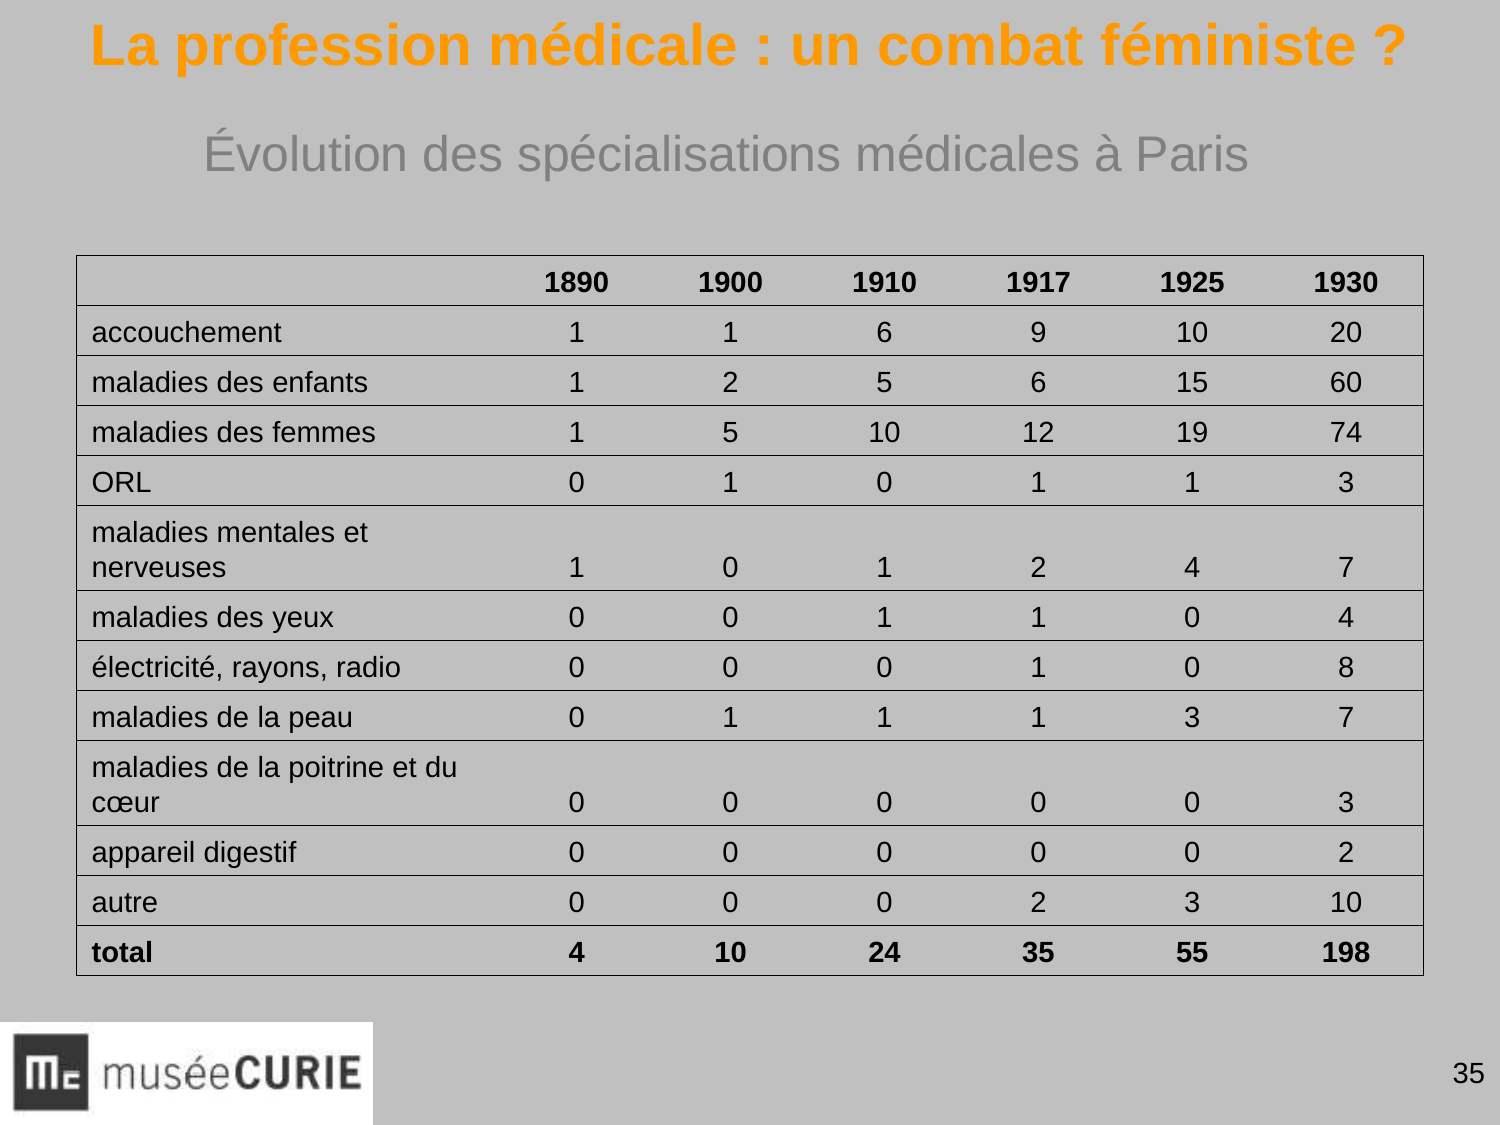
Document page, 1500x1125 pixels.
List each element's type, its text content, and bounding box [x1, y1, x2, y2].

table_cell 0 [808, 826, 961, 875]
table_header 1890 [500, 256, 654, 305]
table_cell accouchement [77, 306, 500, 355]
table_cell 10 [808, 406, 961, 455]
table_cell 0 [500, 741, 654, 825]
table_header 1930 [1269, 256, 1423, 305]
table_cell 0 [654, 741, 808, 825]
table_cell 9 [961, 306, 1115, 355]
table_cell 10 [654, 926, 808, 975]
table_cell 0 [961, 741, 1115, 825]
table_cell 7 [1269, 506, 1423, 590]
table_cell 1 [1115, 456, 1269, 505]
text_box Évolution des spécialisations médicales à Paris [188, 113, 1353, 189]
table_cell maladies des yeux [77, 591, 500, 640]
table_cell 20 [1269, 306, 1423, 355]
text_box La profession médicale : un combat féministe ? [41, 12, 1459, 84]
table_cell appareil digestif [77, 826, 500, 875]
table_cell électricité, rayons, radio [77, 641, 500, 690]
table_cell autre [77, 876, 500, 925]
table_header 1910 [808, 256, 961, 305]
table_cell 1 [500, 506, 654, 590]
table_cell 2 [654, 356, 808, 405]
table_cell 0 [1115, 591, 1269, 640]
table_header 1925 [1115, 256, 1269, 305]
table_cell 0 [654, 876, 808, 925]
table_cell 1 [808, 506, 961, 590]
table_cell 1 [808, 591, 961, 640]
table_header 1917 [961, 256, 1115, 305]
table_cell 0 [1115, 826, 1269, 875]
table_cell 7 [1269, 691, 1423, 740]
table_cell 15 [1115, 356, 1269, 405]
picture [0, 1022, 373, 1125]
table_cell 55 [1115, 926, 1269, 975]
table_cell maladies mentales et nerveuses [77, 506, 500, 590]
table_cell 0 [500, 641, 654, 690]
table_cell 0 [654, 506, 808, 590]
table_cell 0 [808, 641, 961, 690]
table_cell 1 [654, 691, 808, 740]
table_cell 1 [654, 456, 808, 505]
table_cell 1 [961, 691, 1115, 740]
table_cell 60 [1269, 356, 1423, 405]
table_cell 2 [961, 506, 1115, 590]
table_cell ORL [77, 456, 500, 505]
table_cell 35 [961, 926, 1115, 975]
table_cell 12 [961, 406, 1115, 455]
table_cell 10 [1269, 876, 1423, 925]
table_cell 4 [1269, 591, 1423, 640]
table_cell 1 [654, 306, 808, 355]
table_cell 5 [808, 356, 961, 405]
table_cell total [77, 926, 500, 975]
table_cell 0 [808, 456, 961, 505]
table_cell 1 [500, 356, 654, 405]
table_cell 10 [1115, 306, 1269, 355]
table_cell 6 [808, 306, 961, 355]
table_cell 8 [1269, 641, 1423, 690]
table_cell 1 [500, 306, 654, 355]
table_cell 1 [961, 591, 1115, 640]
table_cell 0 [1115, 641, 1269, 690]
table_cell 0 [654, 826, 808, 875]
table_cell 0 [500, 876, 654, 925]
table_cell 6 [961, 356, 1115, 405]
table_cell 4 [1115, 506, 1269, 590]
table_cell 1 [500, 406, 654, 455]
table_cell 4 [500, 926, 654, 975]
table_cell 0 [500, 826, 654, 875]
table_cell 3 [1269, 456, 1423, 505]
table_cell 0 [654, 641, 808, 690]
table_cell 2 [961, 876, 1115, 925]
table_cell 198 [1269, 926, 1423, 975]
table_cell 1 [808, 691, 961, 740]
table_cell 0 [500, 691, 654, 740]
table_cell 0 [808, 741, 961, 825]
table_cell 24 [808, 926, 961, 975]
table_cell 0 [500, 591, 654, 640]
table_cell 2 [1269, 826, 1423, 875]
text_box <numéro> [1387, 1046, 1500, 1125]
table_cell 0 [1115, 741, 1269, 825]
table_cell maladies des enfants [77, 356, 500, 405]
table_cell 0 [961, 826, 1115, 875]
table_cell 19 [1115, 406, 1269, 455]
table_cell 1 [961, 456, 1115, 505]
table_cell 5 [654, 406, 808, 455]
table_cell maladies des femmes [77, 406, 500, 455]
table_cell 3 [1269, 741, 1423, 825]
table_cell 0 [654, 591, 808, 640]
table_cell maladies de la poitrine et du cœur [77, 741, 500, 825]
table_cell 0 [808, 876, 961, 925]
table_cell maladies de la peau [77, 691, 500, 740]
table_header [77, 256, 500, 305]
table_cell 3 [1115, 691, 1269, 740]
table_header 1900 [654, 256, 808, 305]
table_cell 74 [1269, 406, 1423, 455]
table_cell 3 [1115, 876, 1269, 925]
table_cell 0 [500, 456, 654, 505]
table_cell 1 [961, 641, 1115, 690]
